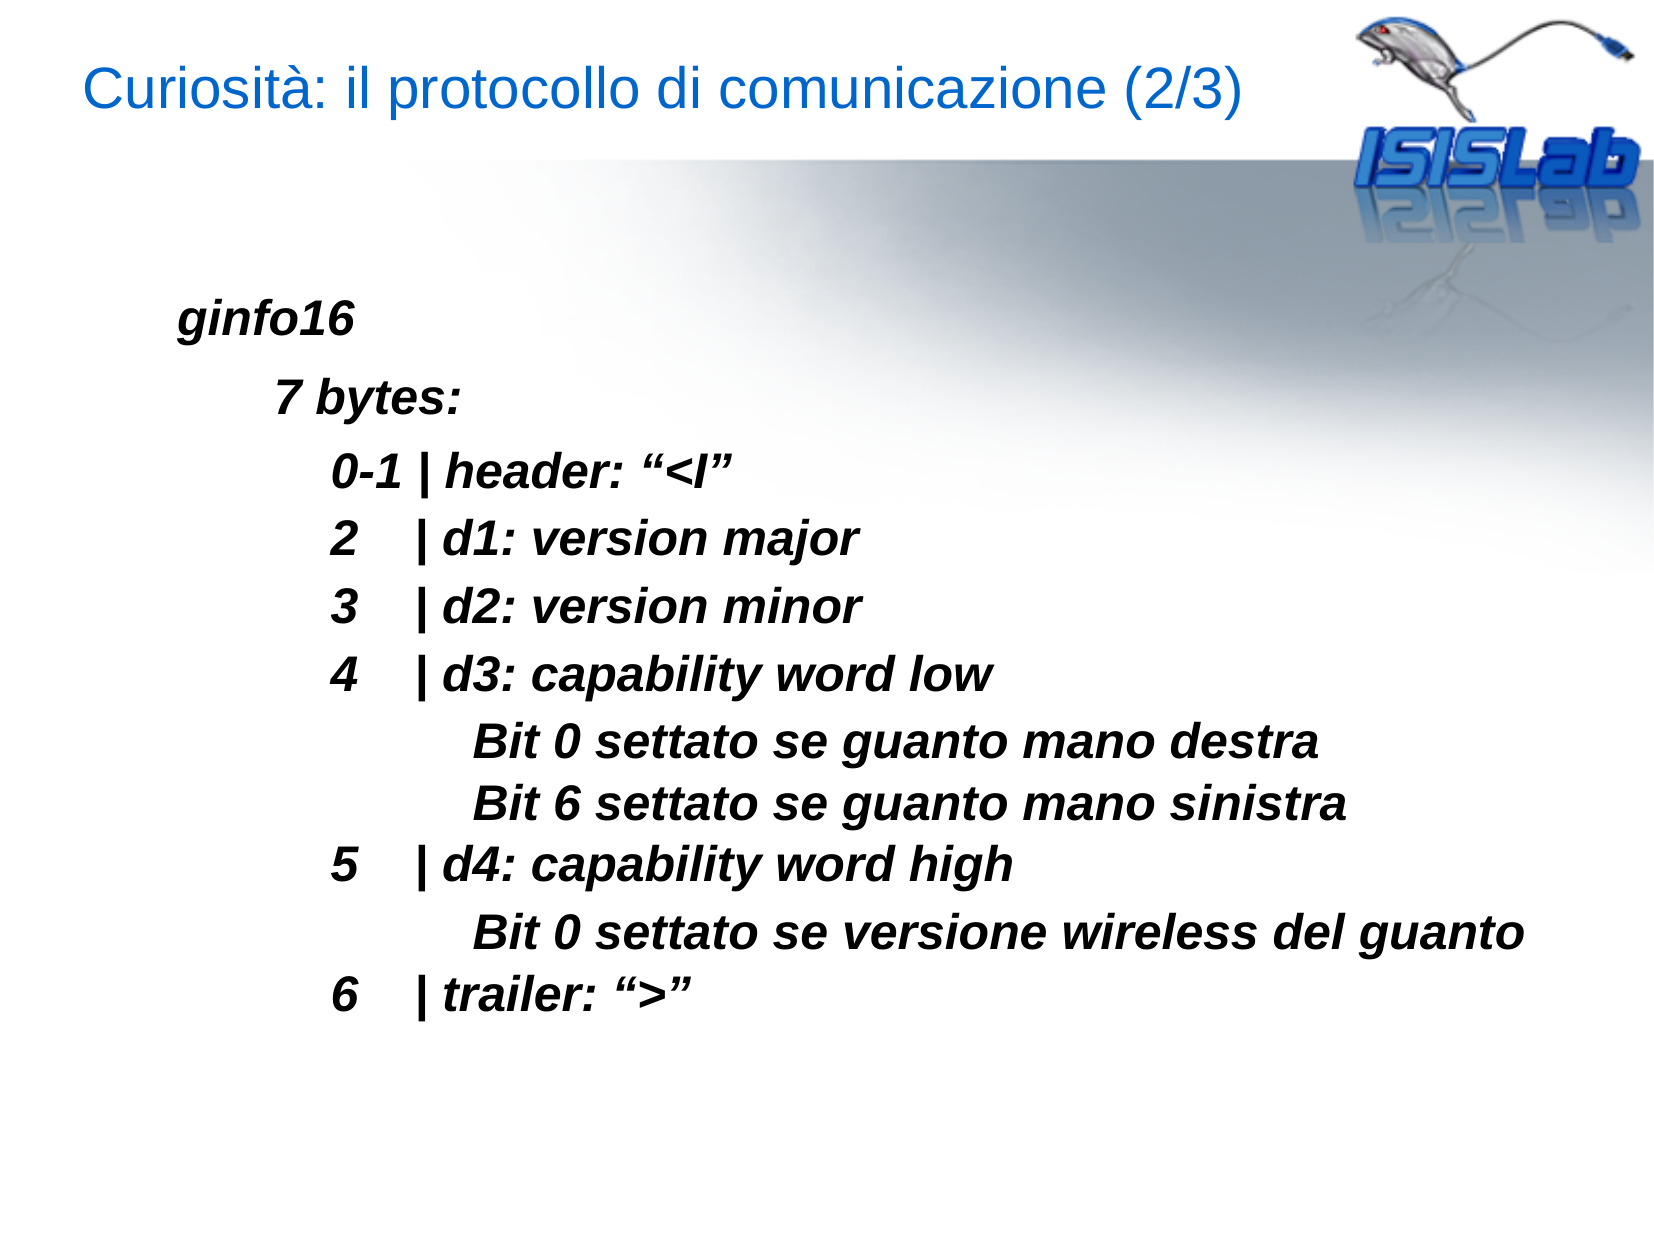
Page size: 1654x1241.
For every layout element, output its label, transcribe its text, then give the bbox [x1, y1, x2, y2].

title Curiosità: il protocollo di comunicazione (2/3) [82, 49, 1571, 257]
list ginfo16 7 bytes: 0-1 | header: “<I” 2 | d1: version major 3 | d2: version minor 4 | d3: capability word low Bit 0 settato se guanto mano destra Bit 6 settato se guanto mano sinistra 5 | d4: capability word high Bit 0 settato se versione wireless del guanto 6 | trailer: “>” [82, 290, 1571, 1094]
picture [0, 0, 1654, 1241]
